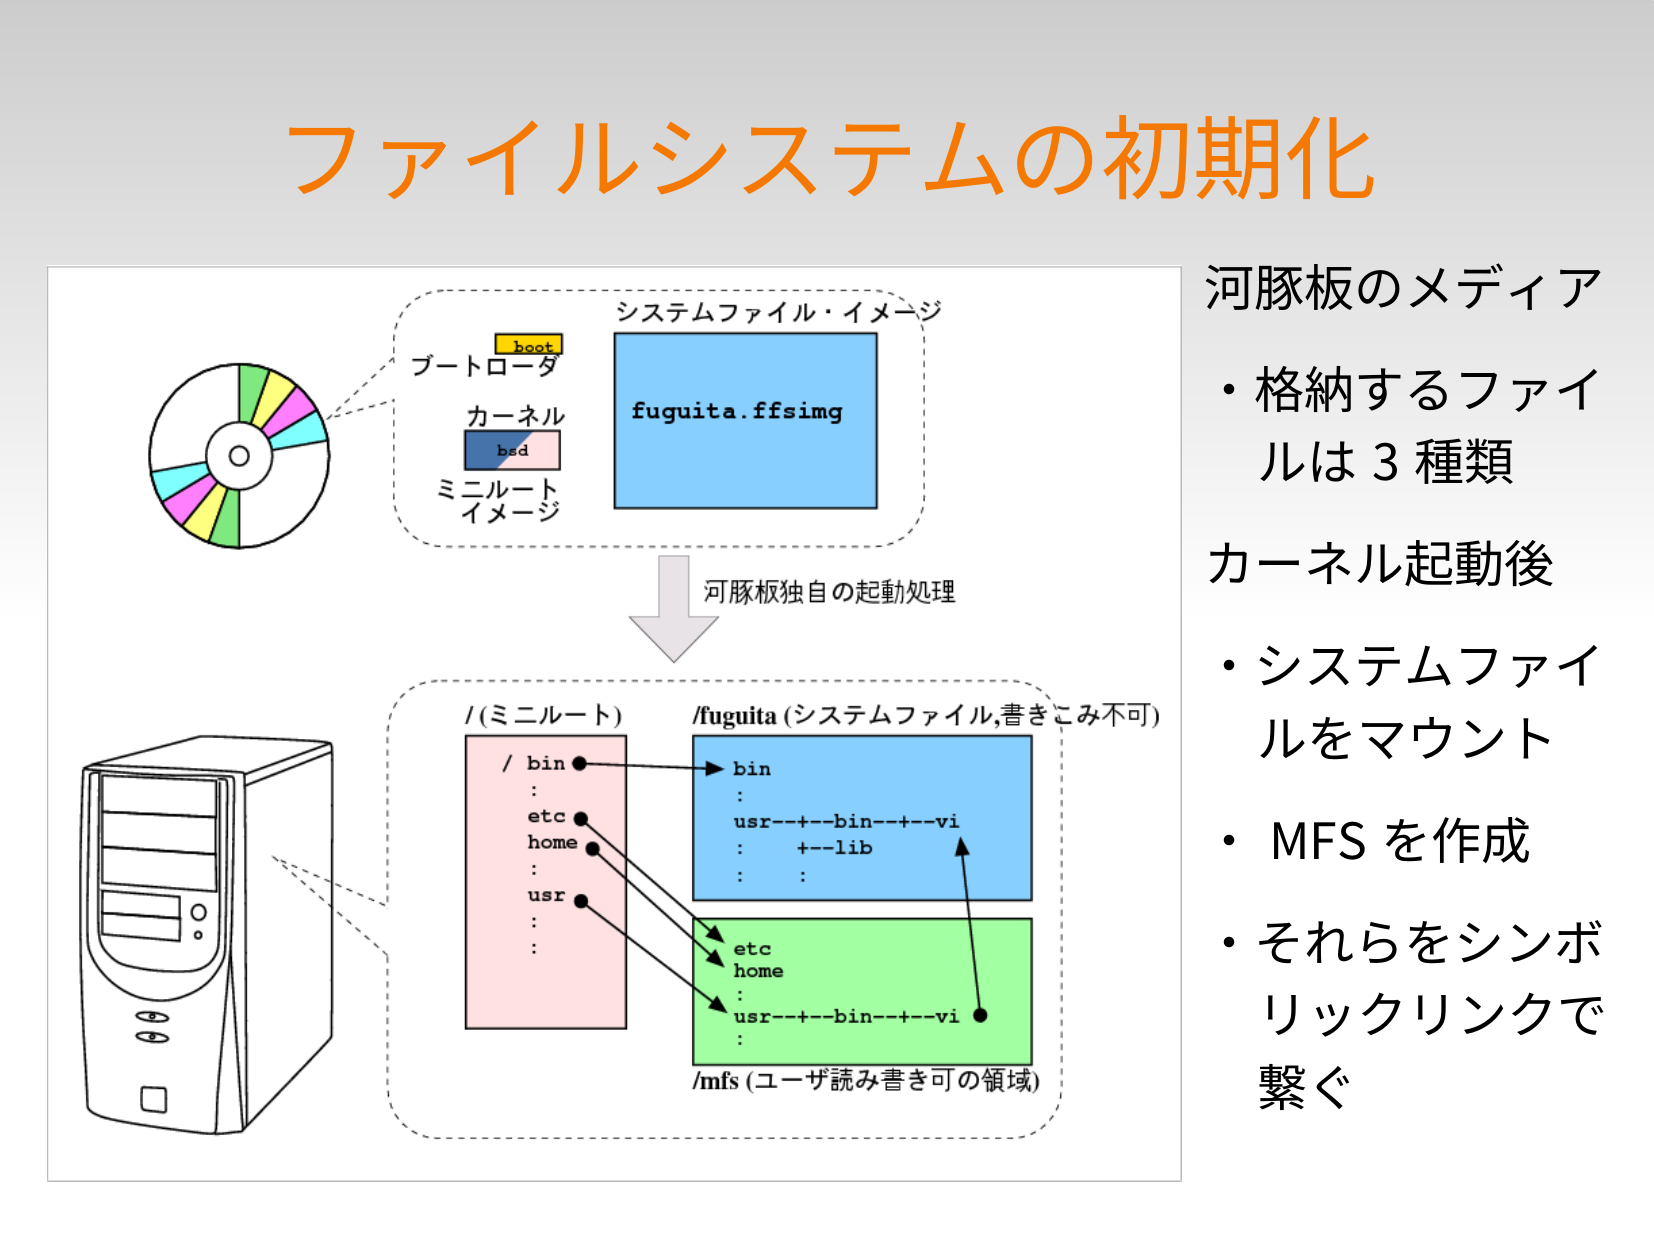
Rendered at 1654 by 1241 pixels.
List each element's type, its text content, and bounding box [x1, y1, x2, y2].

picture [47, 265, 1182, 1182]
list 河豚板のメディア ・格納するファイルは3種類 カーネル起動後 ・システムファイルをマウント ・MFSを作成 ・それらをシンボリックリンクで繋ぐ [1187, 248, 1630, 1193]
title ファイルシステムの初期化 [82, 49, 1571, 257]
